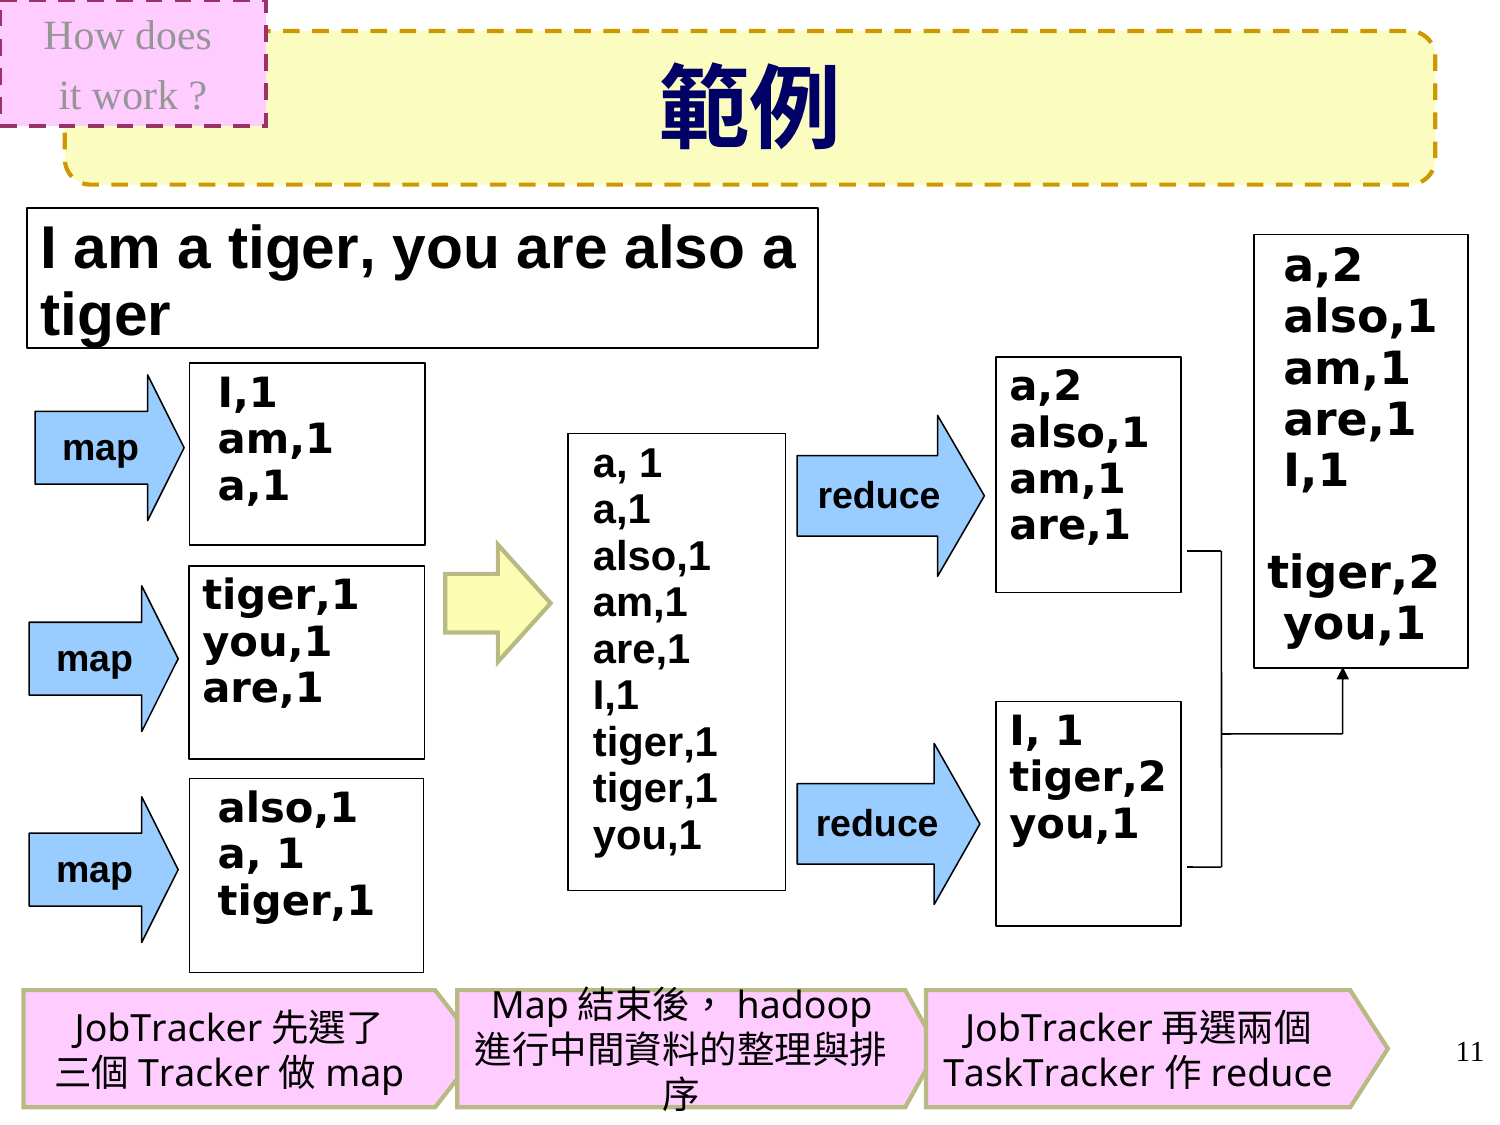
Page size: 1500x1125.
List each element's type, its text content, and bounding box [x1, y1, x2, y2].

text_box tiger,1 you,1 are,1 [188, 566, 425, 759]
text_box a, 1 a,1 also,1 am,1 are,1 I,1 tiger,1 tiger,1 you,1 [567, 433, 786, 891]
text_box map [29, 585, 179, 732]
text_box also,1 a, 1 tiger,1 [189, 778, 424, 973]
text_box map [35, 374, 185, 521]
text_box JobTracker先選了 三個Tracker做map [23, 990, 457, 1108]
text_box I, 1 tiger,2 you,1 [996, 701, 1182, 926]
text_box map [29, 796, 179, 943]
text_box Map結束後，hadoop進行中間資料的整理與排序 [457, 990, 925, 1108]
title 範例 [112, 0, 1388, 220]
text_box I,1 am,1 a,1 [189, 363, 426, 545]
text_box JobTracker再選兩個TaskTracker作reduce [925, 990, 1388, 1108]
text_box [445, 544, 551, 662]
text_box a,2 also,1 am,1 are,1 I,1 tiger,2 you,1 [1253, 234, 1469, 669]
text_box How does it work ? [0, 0, 266, 126]
text_box I am a tiger, you are also a tiger [26, 207, 818, 349]
text_box reduce [797, 415, 985, 577]
text_box reduce [797, 743, 980, 905]
text_box a,2 also,1 am,1 are,1 [996, 356, 1182, 593]
text_box <編號> [1355, 1025, 1500, 1101]
